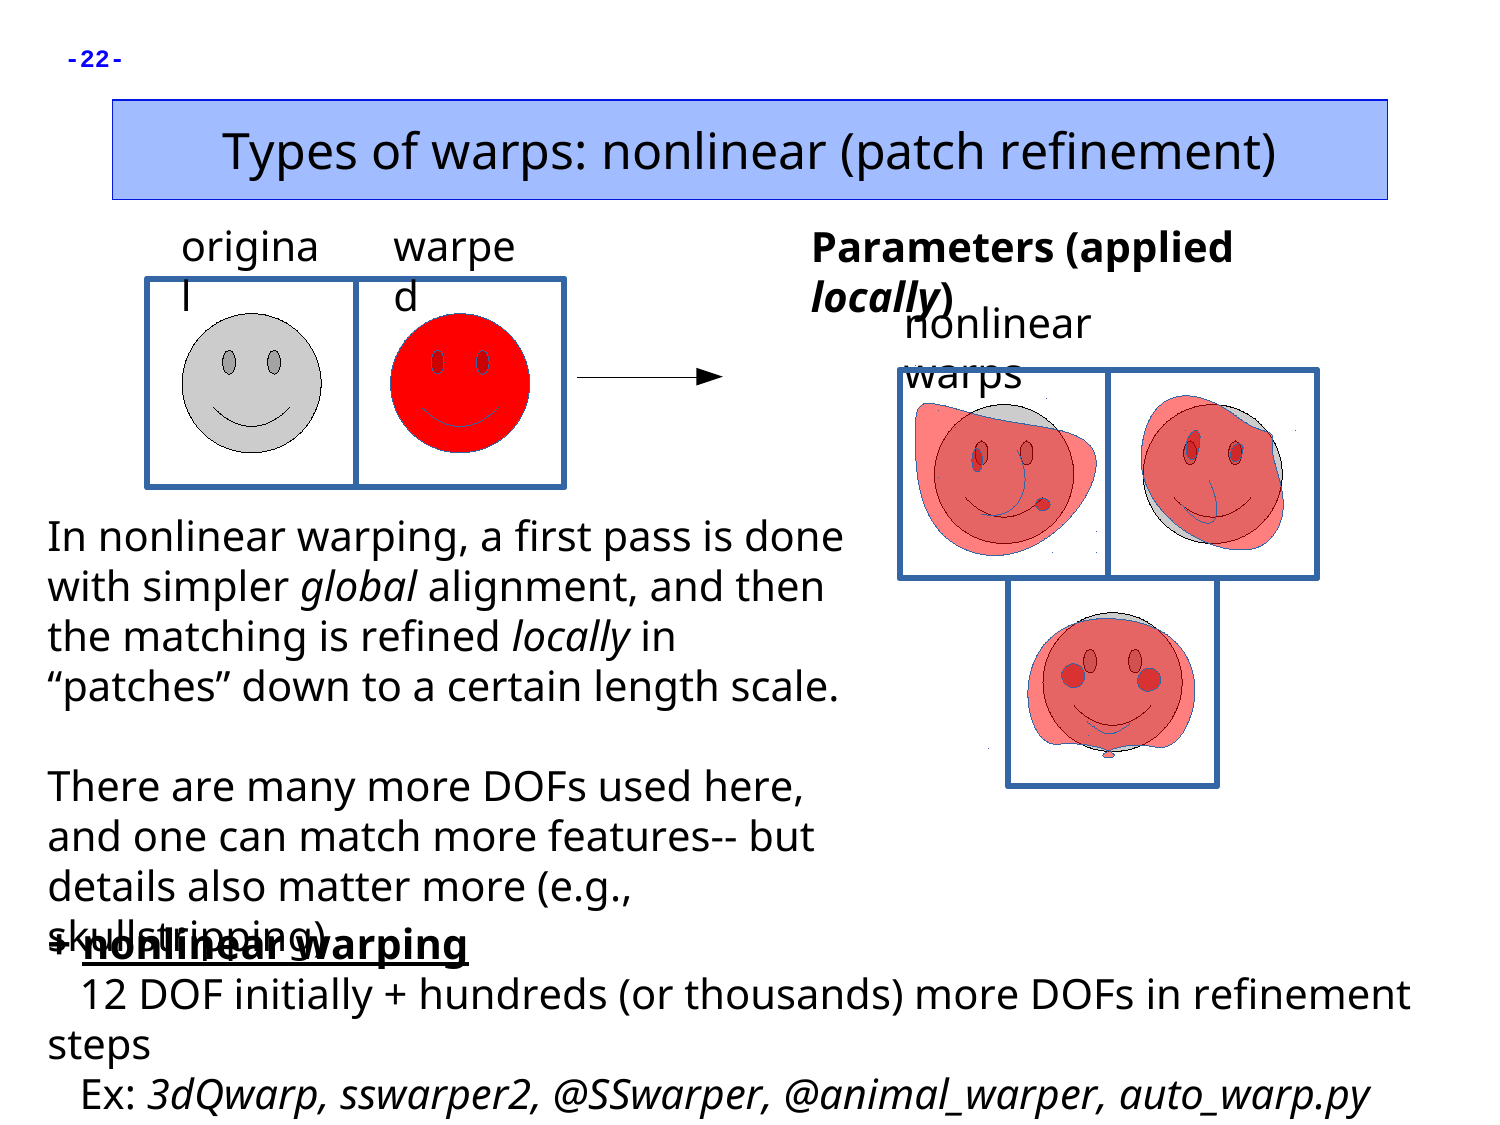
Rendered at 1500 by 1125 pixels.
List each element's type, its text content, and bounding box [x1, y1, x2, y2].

text_box In nonlinear warping, a first pass is done with simpler global alignment, and then the matching is refined locally in “patches” down to a certain length scale. There are many more DOFs used here, and one can match more features-- but details also matter more (e.g., skullstripping) [29, 499, 881, 970]
text_box warped [375, 209, 553, 280]
text_box [1141, 395, 1284, 550]
text_box [182, 313, 322, 453]
text_box nonlinear warps [886, 286, 1224, 358]
text_box [1027, 612, 1195, 758]
text_box [915, 403, 1097, 556]
text_box + nonlinear warping 12 DOF initially + hundreds (or thousands) more DOFs in refinement steps Ex: 3dQwarp, sswarper2, @SSwarper, @animal_warper, auto_warp.py [29, 907, 1483, 1078]
text_box Parameters (applied locally) [796, 213, 1402, 279]
text_box [390, 313, 530, 453]
text_box Types of warps: nonlinear (patch refinement) [112, 99, 1388, 200]
text_box original [163, 209, 340, 280]
